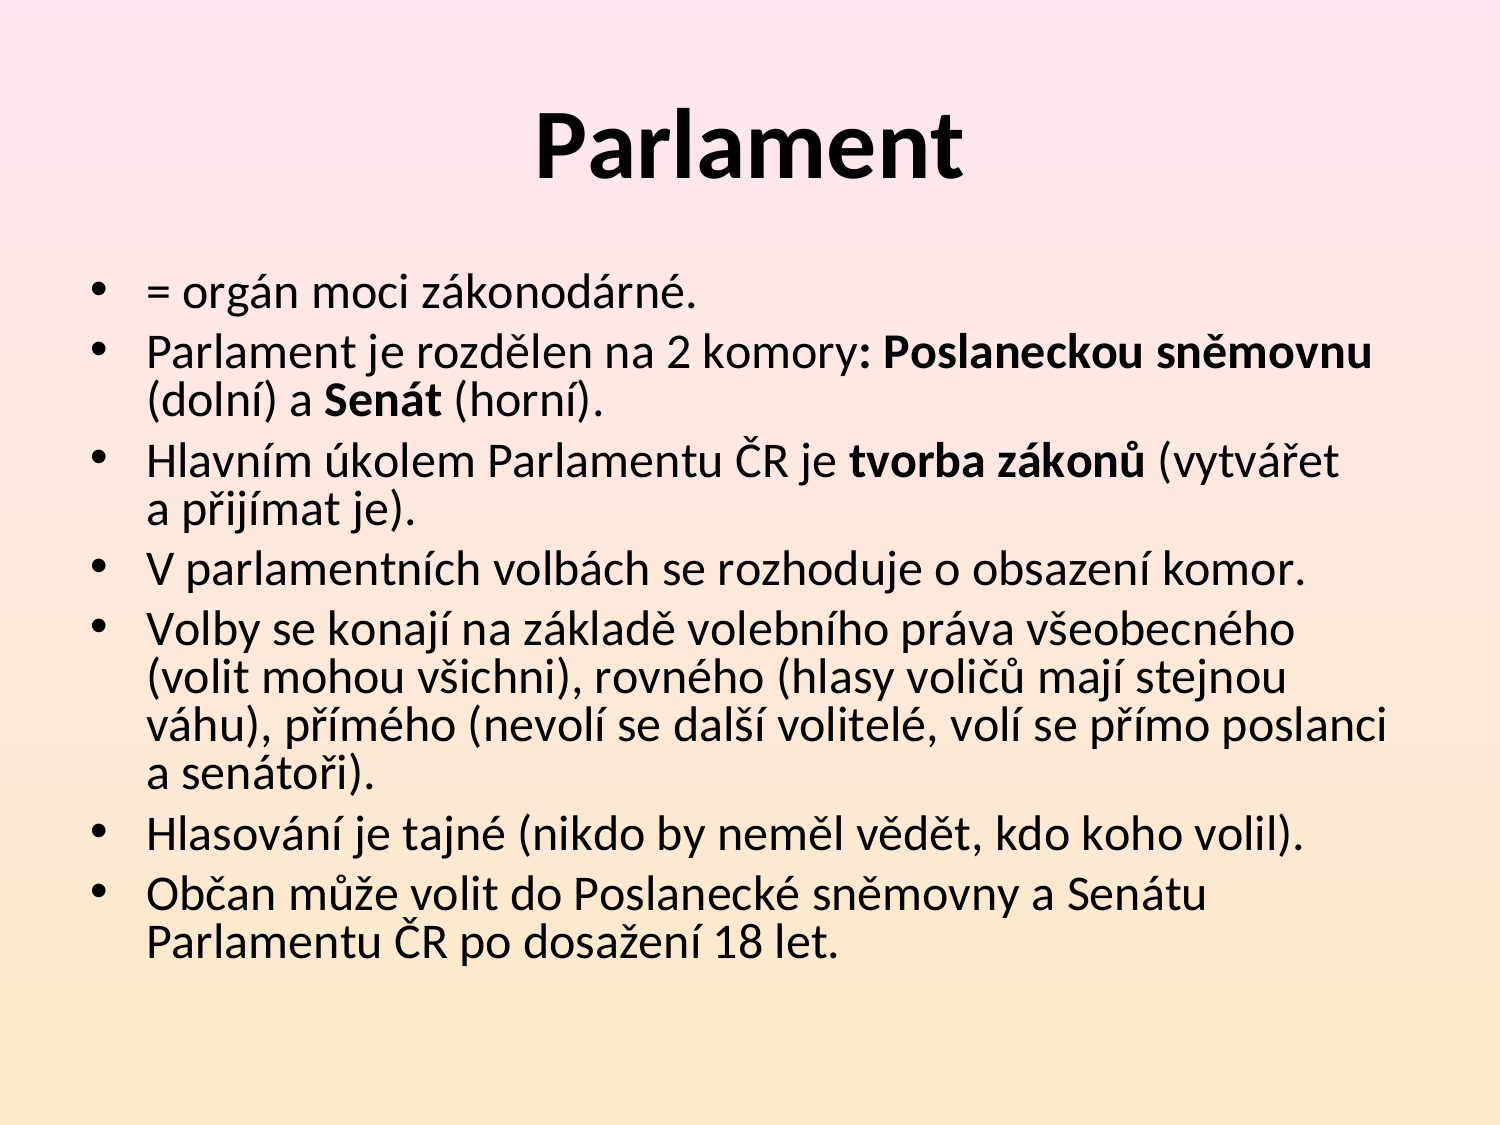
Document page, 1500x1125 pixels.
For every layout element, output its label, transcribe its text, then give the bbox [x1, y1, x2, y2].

list = orgán moci zákonodárné. Parlament je rozdělen na 2 komory: Poslaneckou sněmovnu (dolní) a Senát (horní). Hlavním úkolem Parlamentu ČR je tvorba zákonů (vytvářet a přijímat je). V parlamentních volbách se rozhoduje o obsazení komor. Volby se konají na základě volebního práva všeobecného (volit mohou všichni), rovného (hlasy voličů mají stejnou váhu), přímého (nevolí se další volitelé, volí se přímo poslanci a senátoři). Hlasování je tajné (nikdo by neměl vědět, kdo koho volil). Občan může volit do Poslanecké sněmovny a Senátu Parlamentu ČR po dosažení 18 let. [75, 262, 1426, 1125]
title Parlament [75, 45, 1426, 233]
